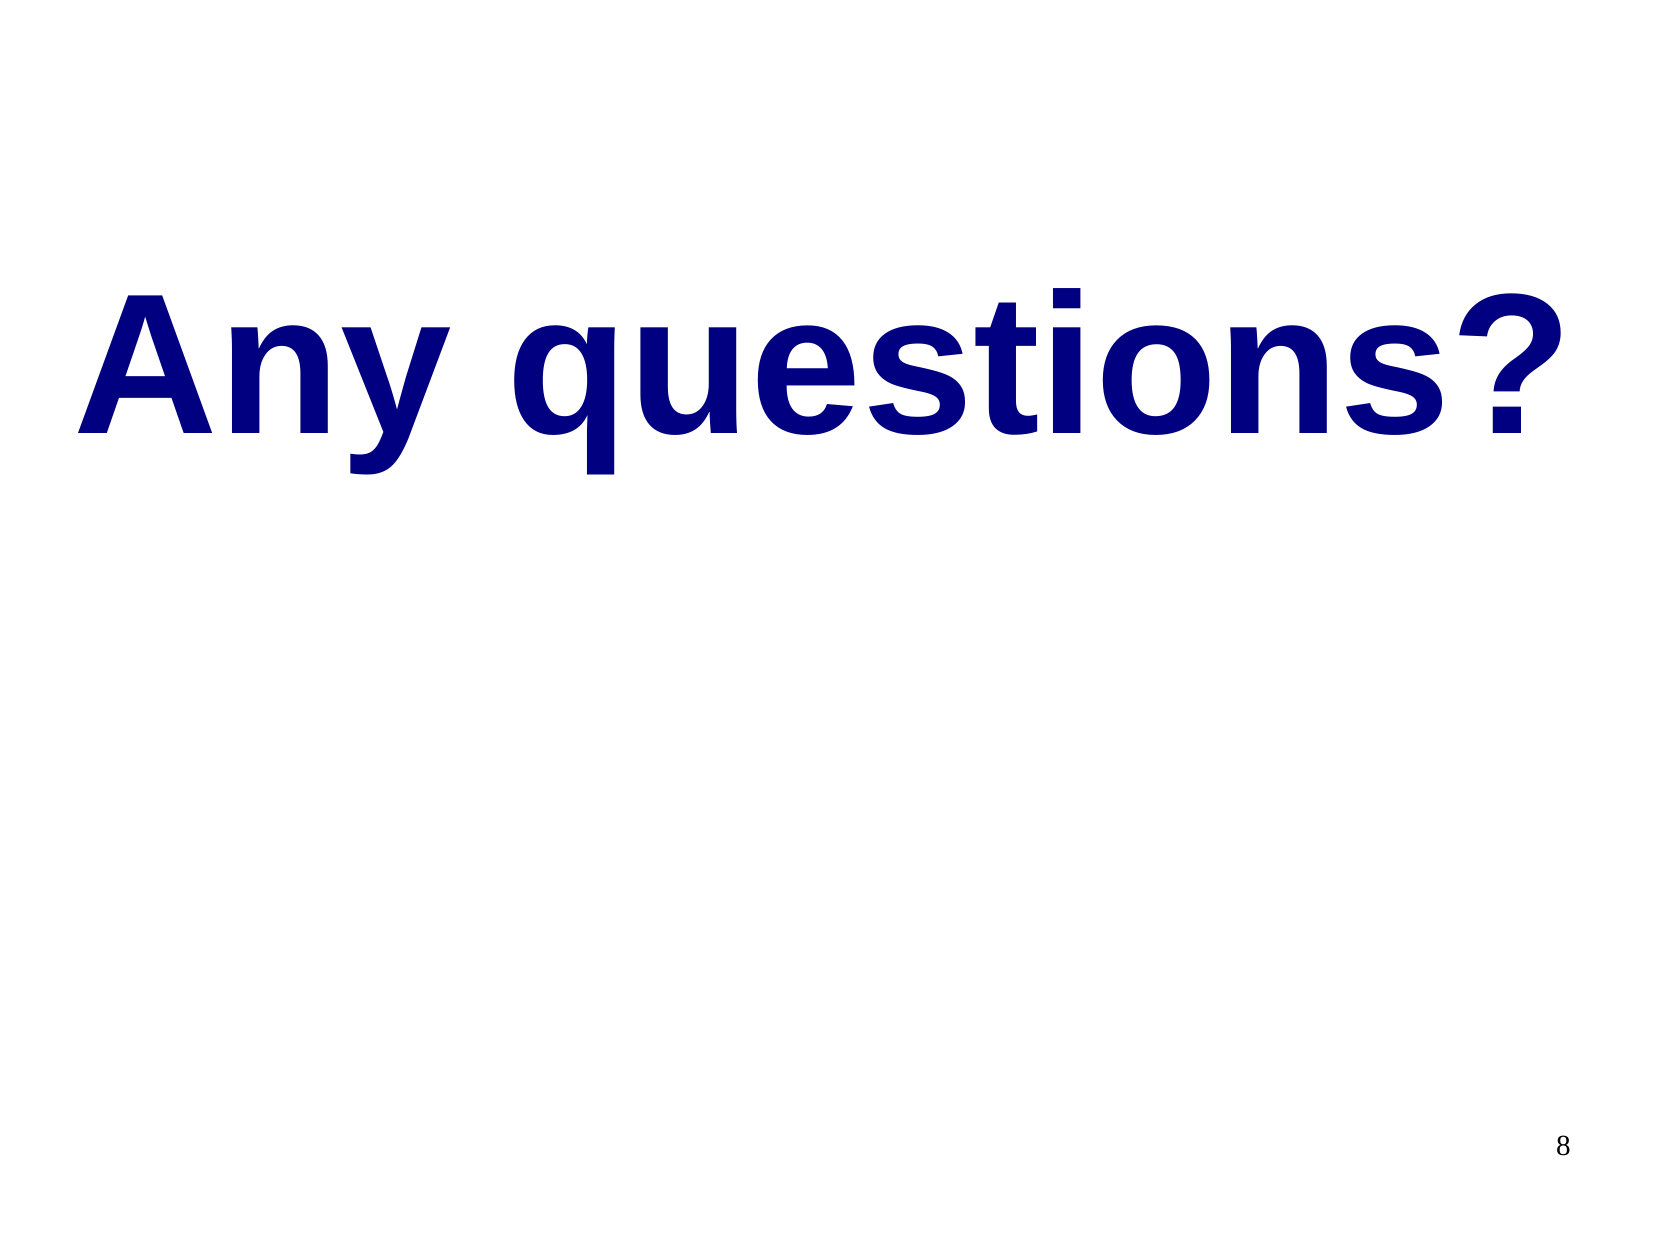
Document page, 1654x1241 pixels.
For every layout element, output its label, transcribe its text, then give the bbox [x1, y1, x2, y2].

text_box Any questions? [59, 244, 1590, 484]
